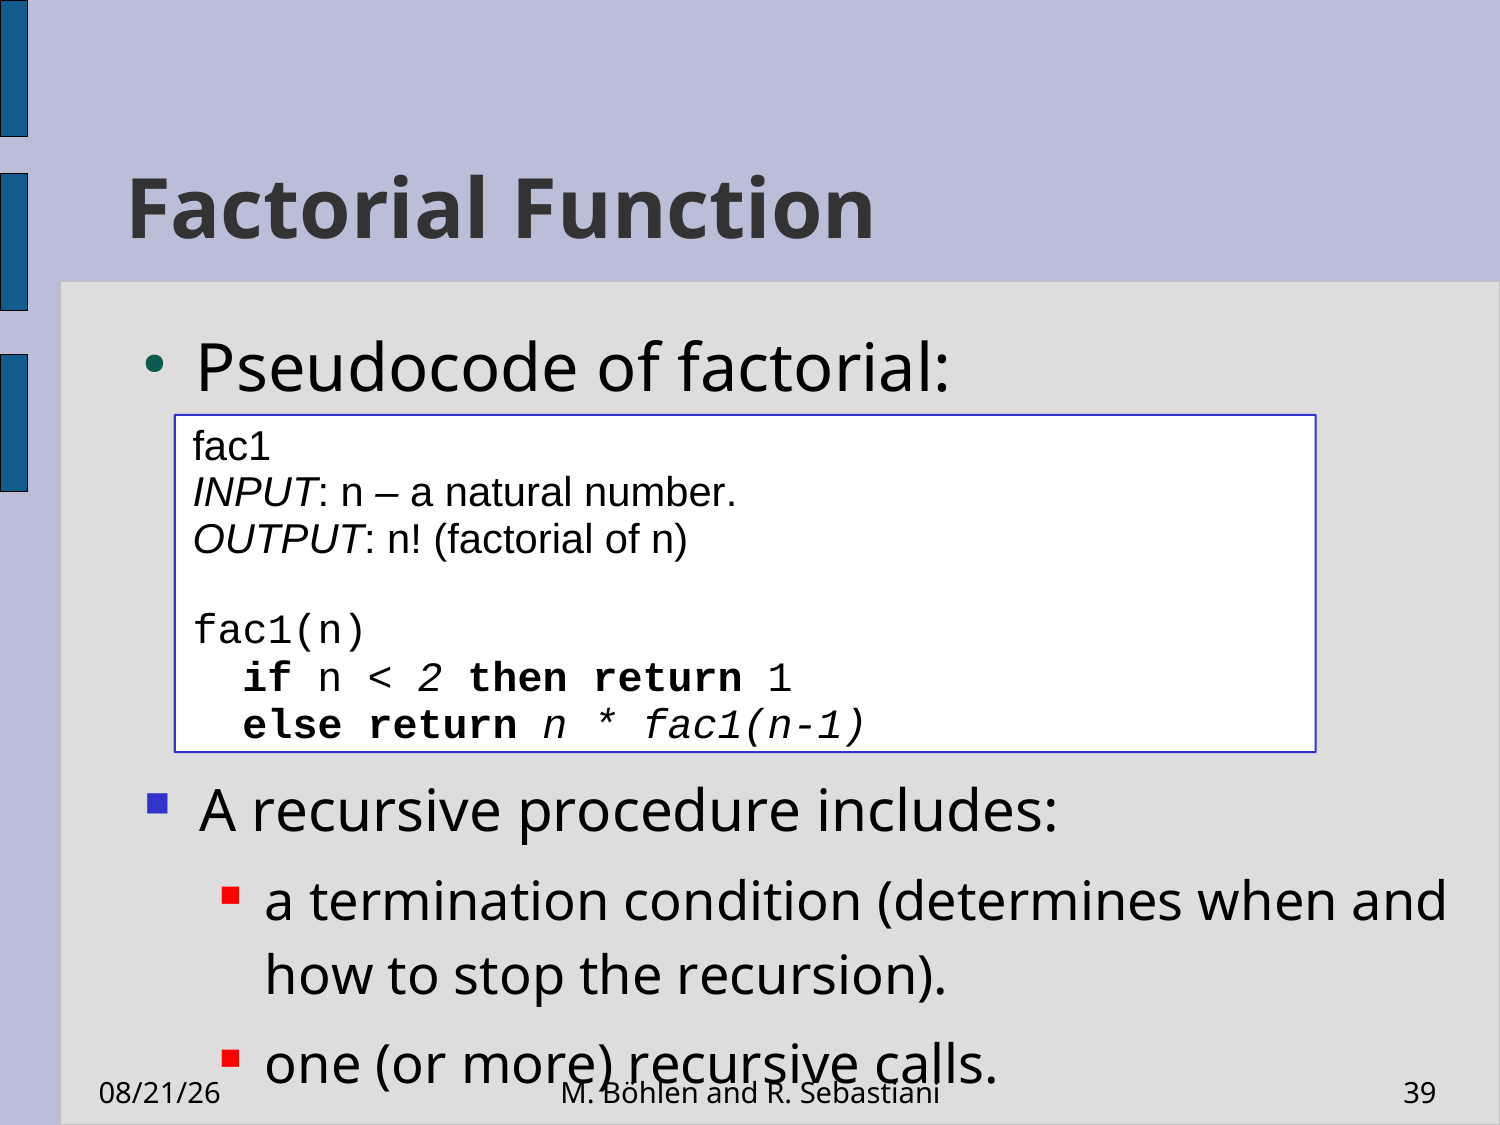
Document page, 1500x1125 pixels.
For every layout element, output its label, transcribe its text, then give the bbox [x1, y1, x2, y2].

title Factorial Function [110, 67, 1392, 271]
text_box A recursive procedure includes: a termination condition (determines when and how to stop the recursion). one (or more) recursive calls. [129, 761, 1500, 1116]
list Pseudocode of factorial: [110, 312, 1392, 1037]
text_box fac1 INPUT: n – a natural number. OUTPUT: n! (factorial of n) fac1(n) if n < 2 then return 1 else return n * fac1(n-1) [174, 414, 1316, 761]
